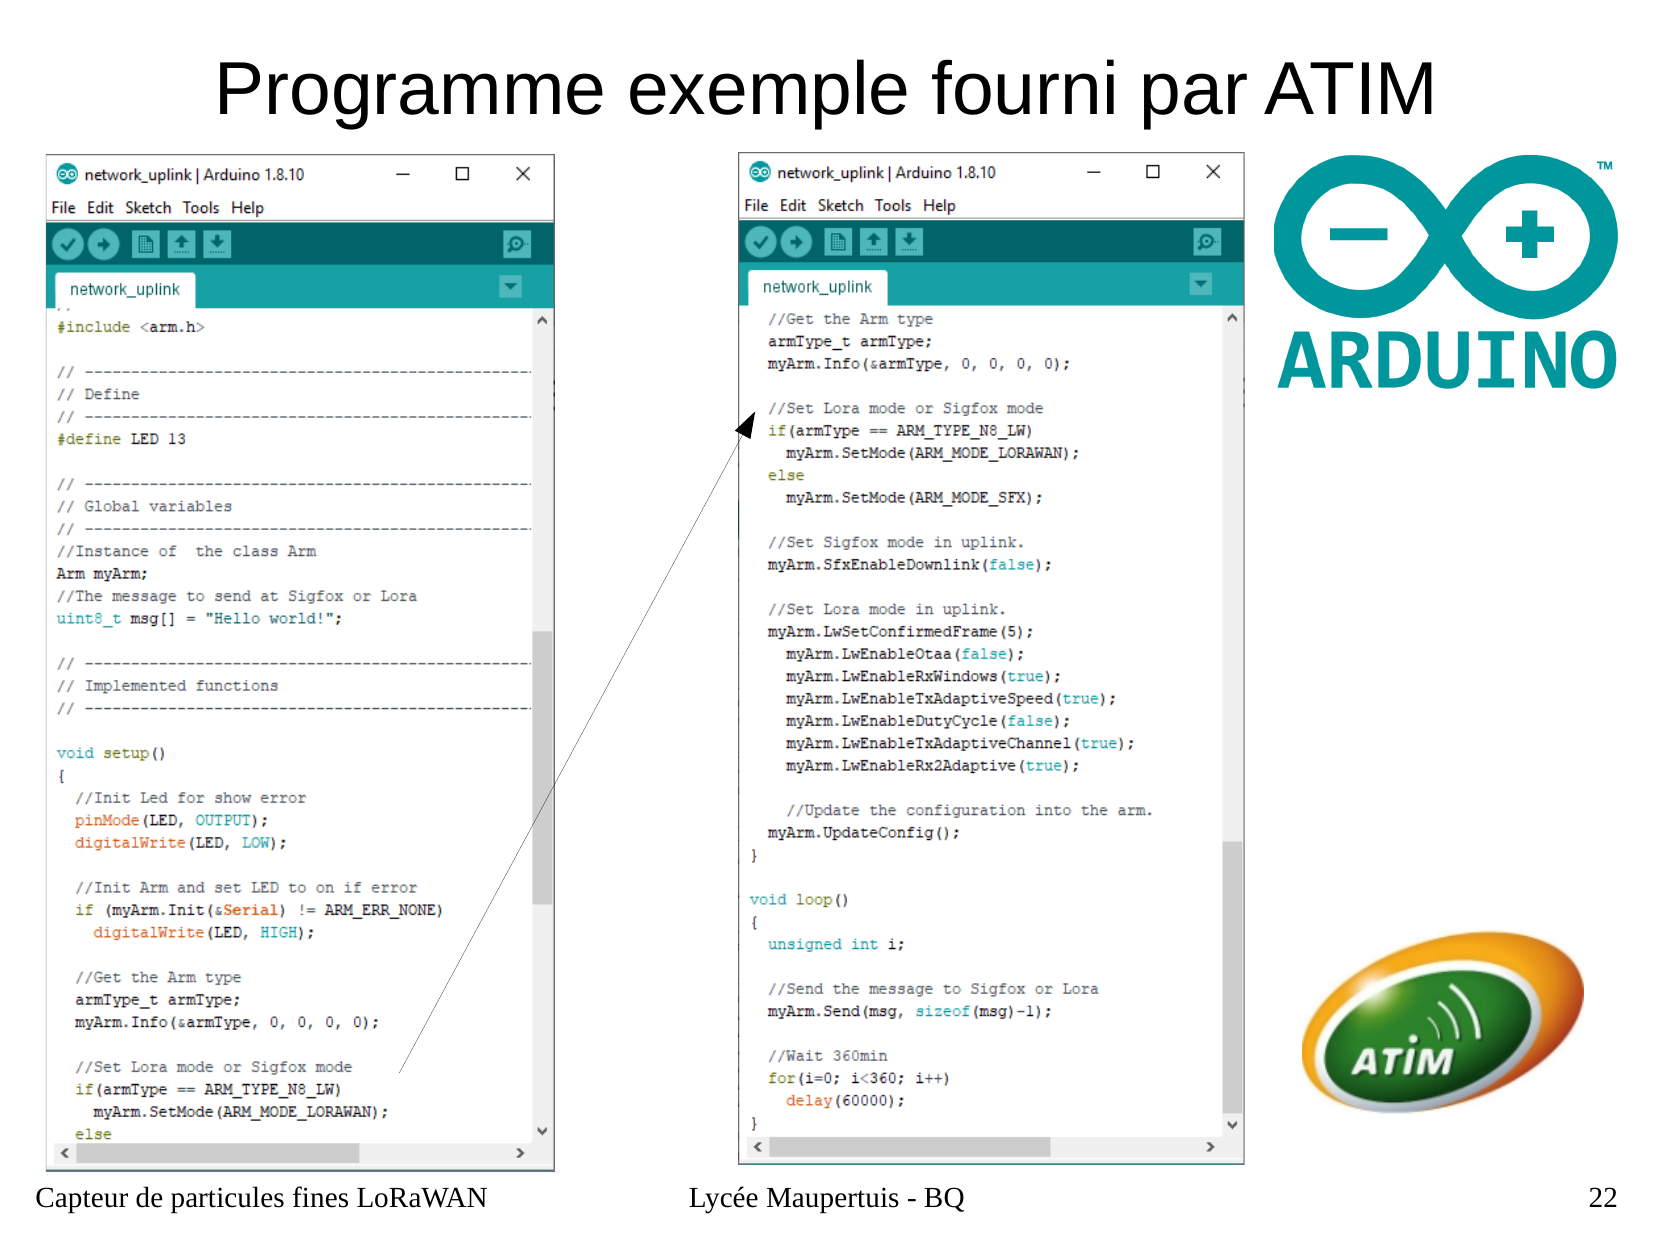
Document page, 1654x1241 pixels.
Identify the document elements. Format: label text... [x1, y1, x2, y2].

title Programme exemple fourni par ATIM [35, 35, 1619, 142]
picture [1274, 155, 1626, 392]
picture [45, 154, 555, 1172]
picture [738, 152, 1245, 1165]
picture [1302, 881, 1584, 1164]
